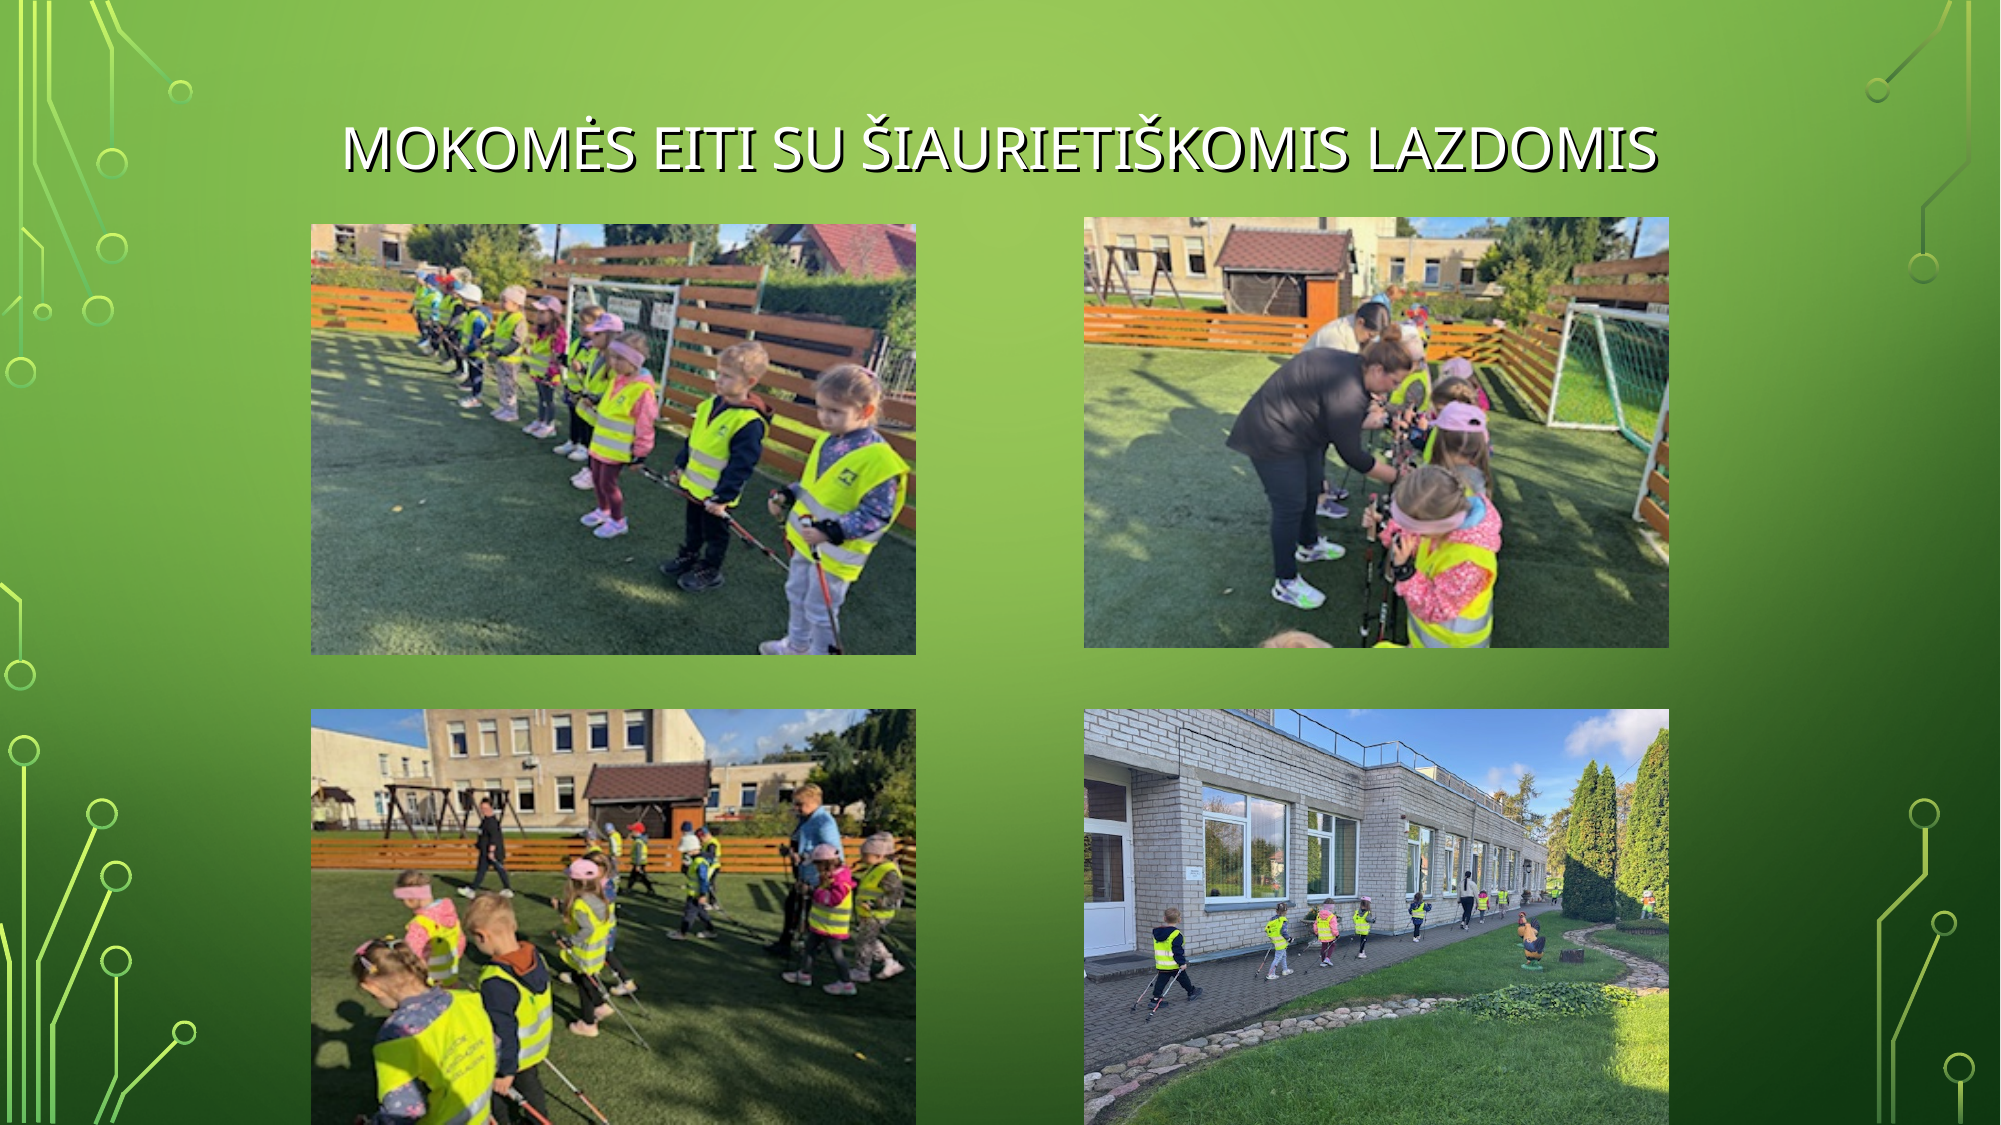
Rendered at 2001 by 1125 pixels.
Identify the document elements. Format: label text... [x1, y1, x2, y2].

picture [311, 710, 916, 1125]
picture [1084, 217, 1669, 648]
title MOKOMĖS EITI SU ŠIAURIETIŠKOMIS LAZDOMIS [187, 59, 1813, 242]
picture [311, 224, 916, 655]
picture [1084, 710, 1669, 1125]
